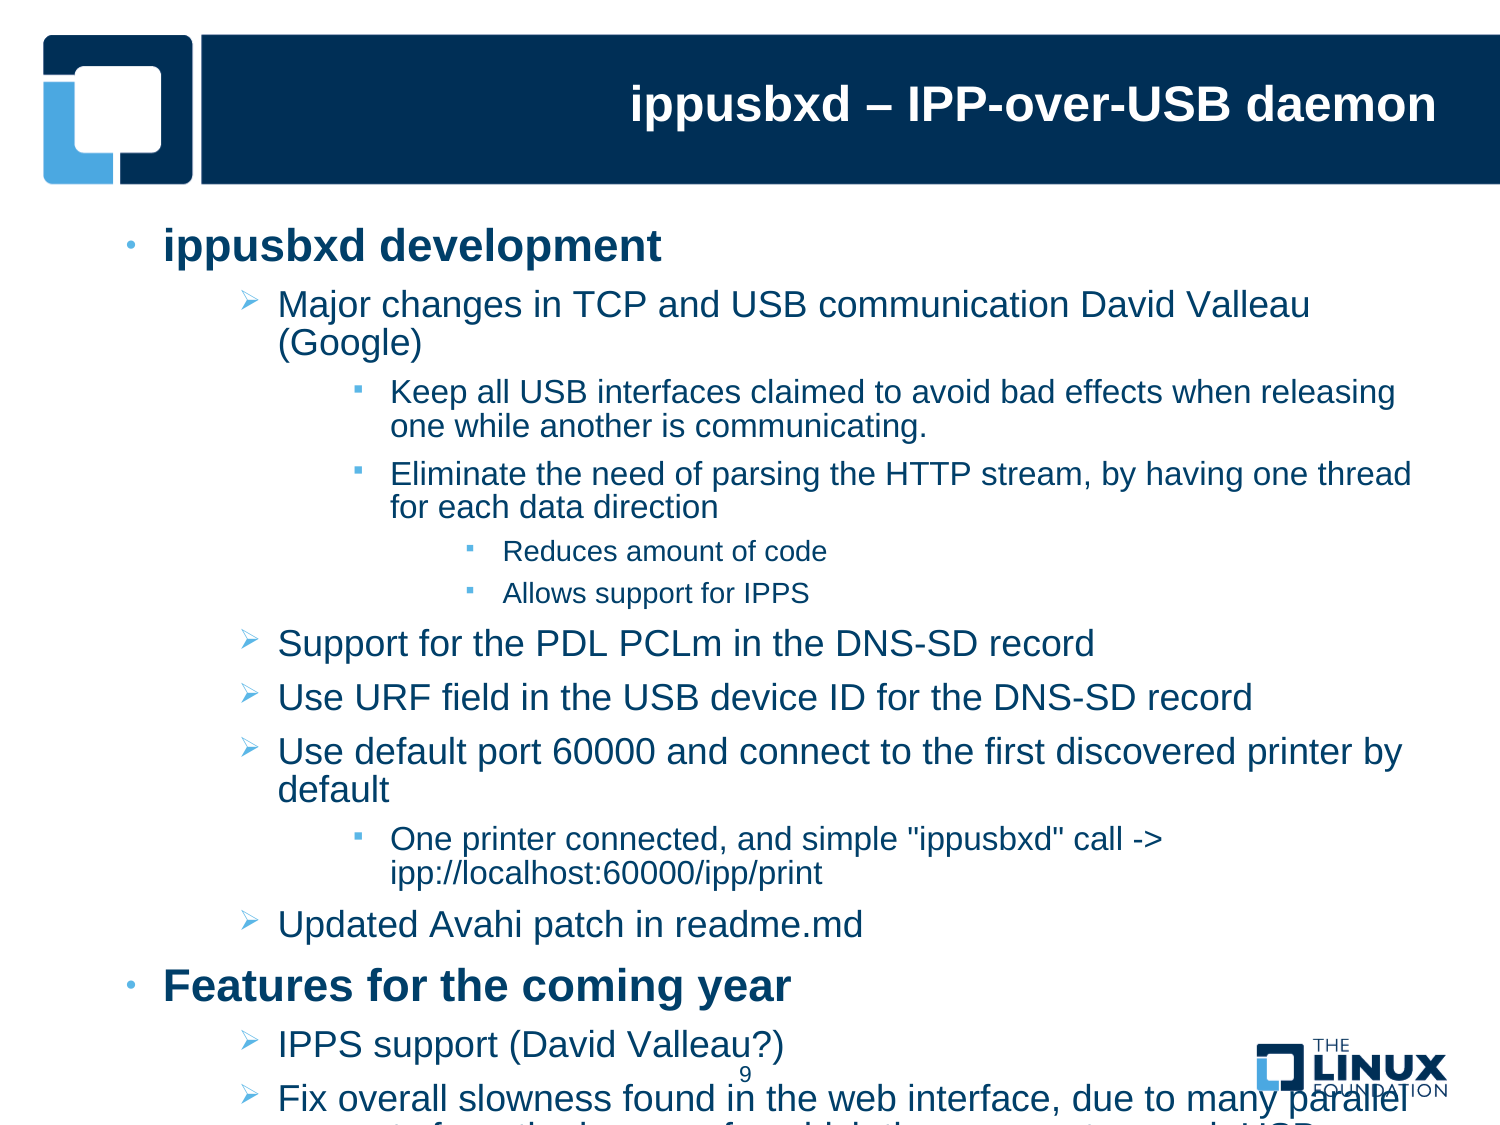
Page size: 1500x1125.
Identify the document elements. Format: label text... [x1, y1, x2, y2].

title ippusbxd – IPP-over-USB daemon [249, 37, 1438, 175]
list ippusbxd development Major changes in TCP and USB communication David Valleau (Google) Keep all USB interfaces claimed to avoid bad effects when releasing one while another is communicating. Eliminate the need of parsing the HTTP stream, by having one thread for each data direction Reduces amount of code Allows support for IPPS Support for the PDL PCLm in the DNS-SD record Use URF field in the USB device ID for the DNS-SD record Use default port 60000 and connect to the first discovered printer by default One printer connected, and simple "ippusbxd" call -> ipp://localhost:60000/ipp/print Updated Avahi patch in readme.md Features for the coming year IPPS support (David Valleau?) Fix overall slowness found in the web interface, due to many parallel requests from the browser for which there are not enough USB interfaces (David Valleau) Re-use code for Printer Applications (library?) [87, 224, 1450, 1122]
picture [0, 0, 1500, 1125]
